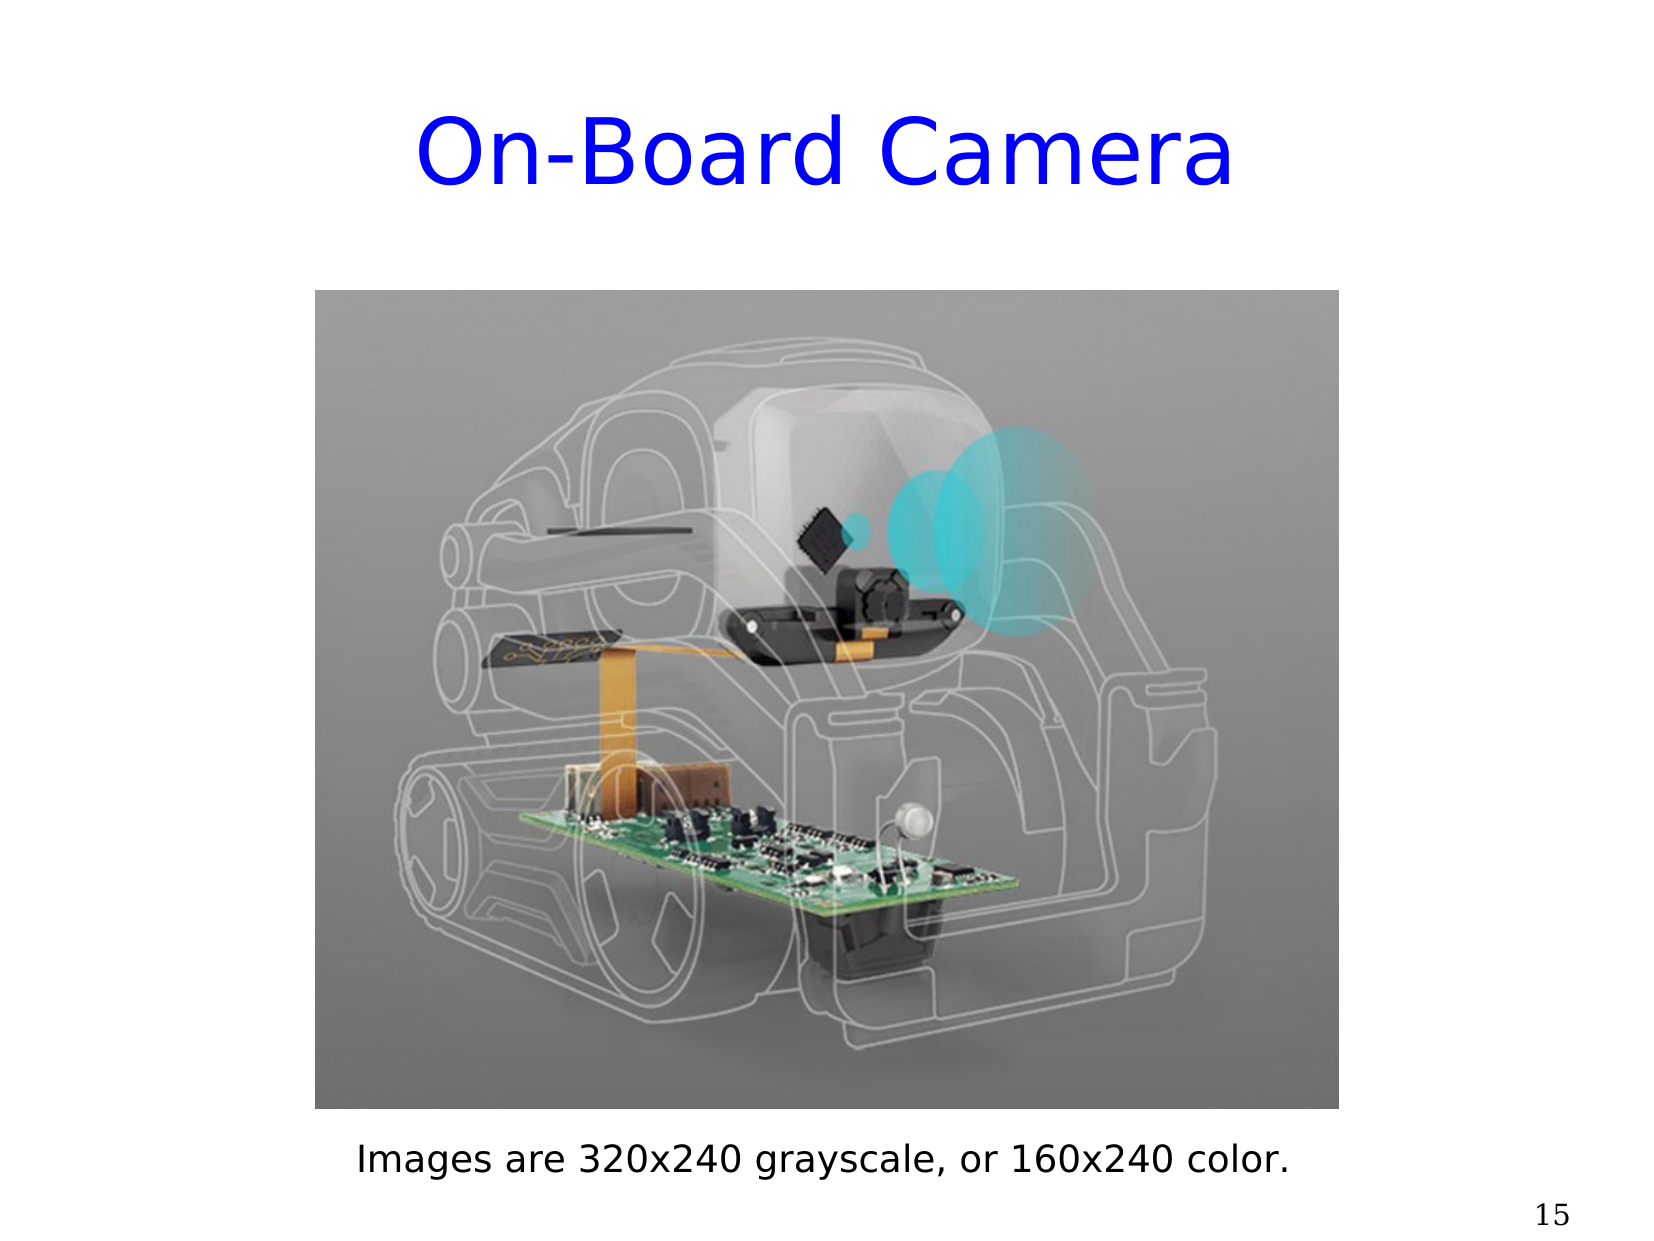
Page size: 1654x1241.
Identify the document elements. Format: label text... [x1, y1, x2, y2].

title On-Board Camera [82, 49, 1571, 257]
text_box Images are 320x240 grayscale, or 160x240 color. [341, 1130, 1317, 1233]
picture [315, 290, 1339, 1109]
